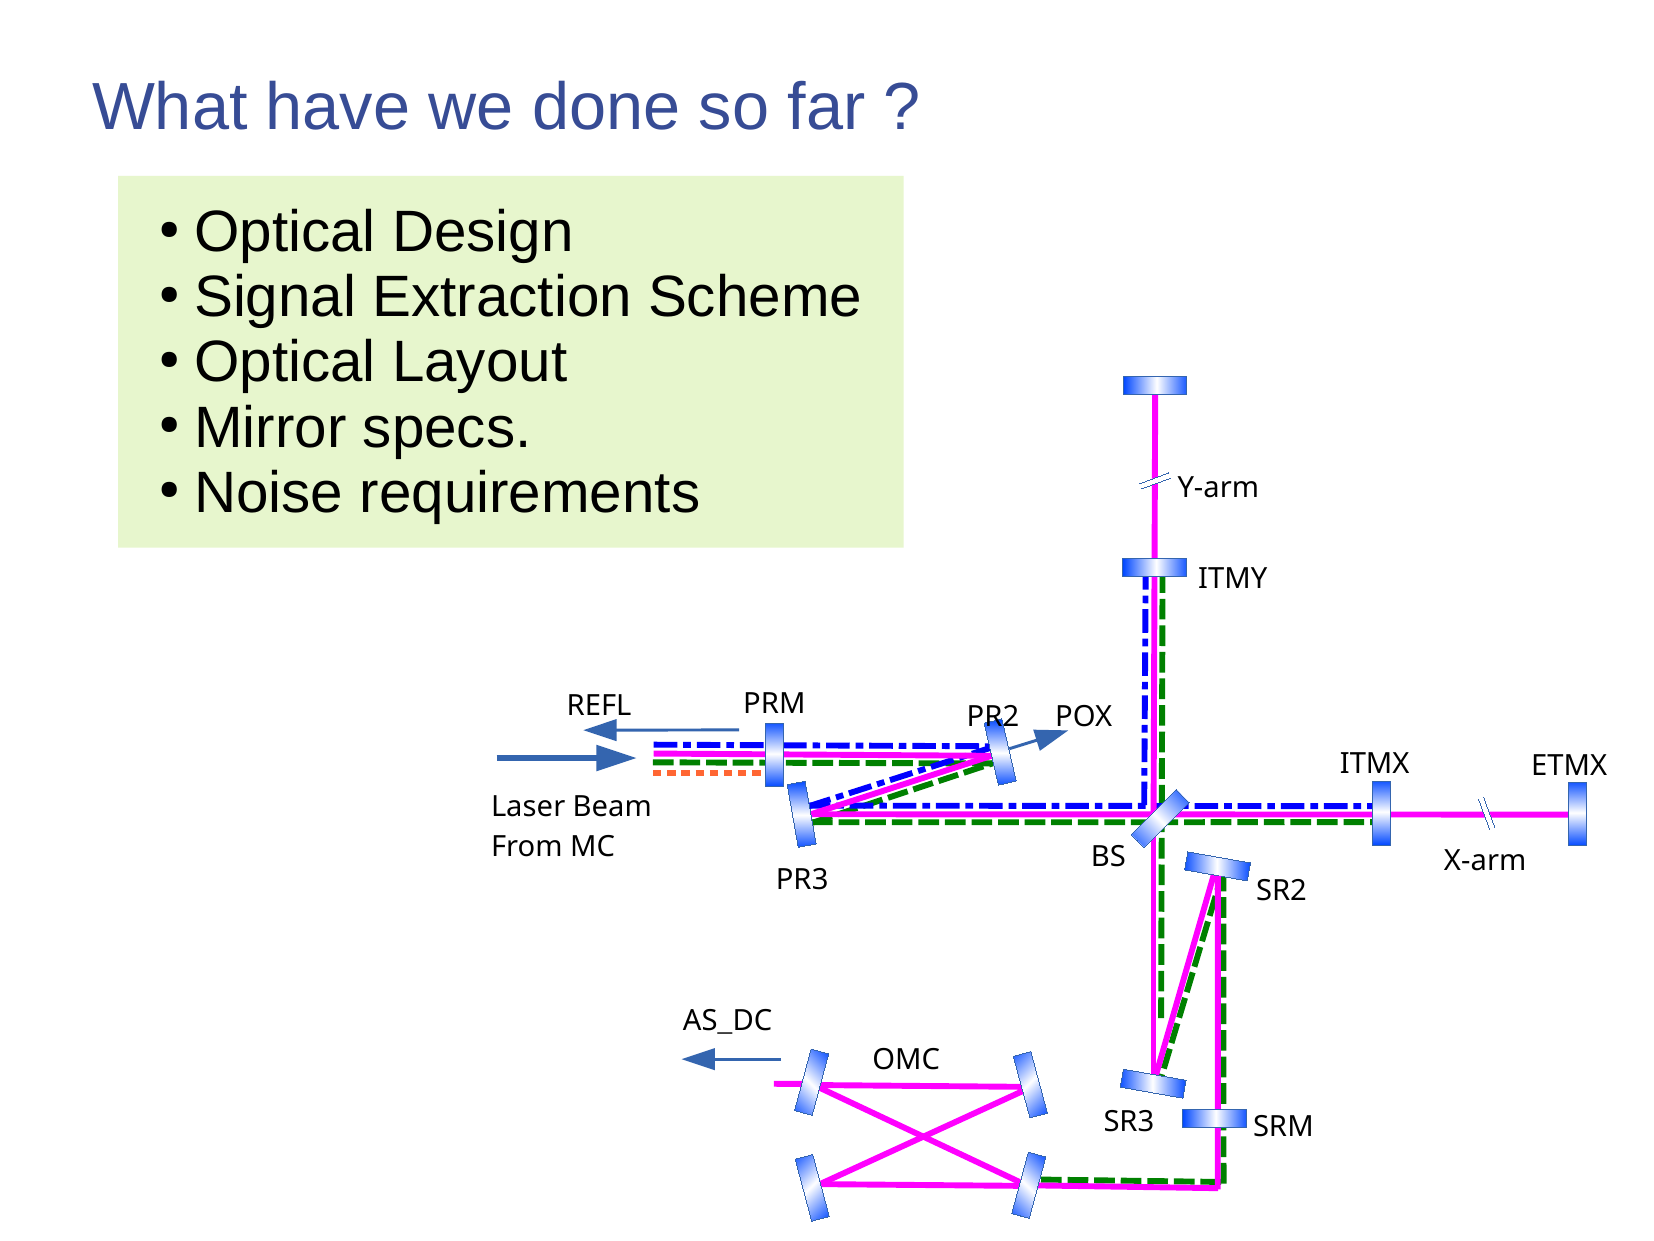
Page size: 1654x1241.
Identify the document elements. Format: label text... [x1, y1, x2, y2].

text_box PR3 [761, 850, 851, 899]
text_box X-arm [1429, 831, 1542, 879]
text_box REFL [551, 677, 661, 725]
text_box ETMX [1516, 736, 1637, 785]
text_box PRM [728, 675, 837, 723]
text_box What have we done so far ? [77, 61, 940, 152]
text_box [1137, 789, 1190, 828]
text_box Optical Design Signal Extraction Scheme Optical Layout Mirror specs. Noise requirements [118, 175, 904, 548]
text_box OMC [857, 1030, 995, 1079]
text_box [1184, 851, 1241, 880]
text_box SRM [1238, 1097, 1339, 1146]
text_box [765, 723, 784, 787]
text_box POX [1040, 687, 1138, 736]
text_box ITMY [1183, 549, 1294, 598]
text_box [1372, 783, 1391, 846]
text_box [1568, 785, 1587, 846]
text_box Y-arm [1162, 459, 1275, 507]
text_box [1479, 798, 1494, 830]
text_box [795, 1154, 830, 1222]
text_box [794, 1049, 829, 1116]
text_box [1013, 1051, 1048, 1118]
text_box PR2 [951, 687, 1040, 736]
text_box BS [1075, 828, 1164, 876]
text_box ITMX [1325, 734, 1436, 783]
text_box [1123, 376, 1187, 395]
text_box Laser Beam From MC [476, 777, 664, 859]
text_box [787, 781, 817, 848]
text_box [1182, 1109, 1247, 1128]
text_box SR2 [1241, 861, 1337, 909]
text_box [987, 736, 1017, 786]
text_box SR3 [1088, 1093, 1176, 1141]
text_box AS_DC [668, 992, 796, 1040]
text_box [1139, 475, 1162, 489]
text_box [1122, 558, 1183, 577]
text_box [1120, 1069, 1187, 1099]
text_box [1011, 1152, 1046, 1219]
